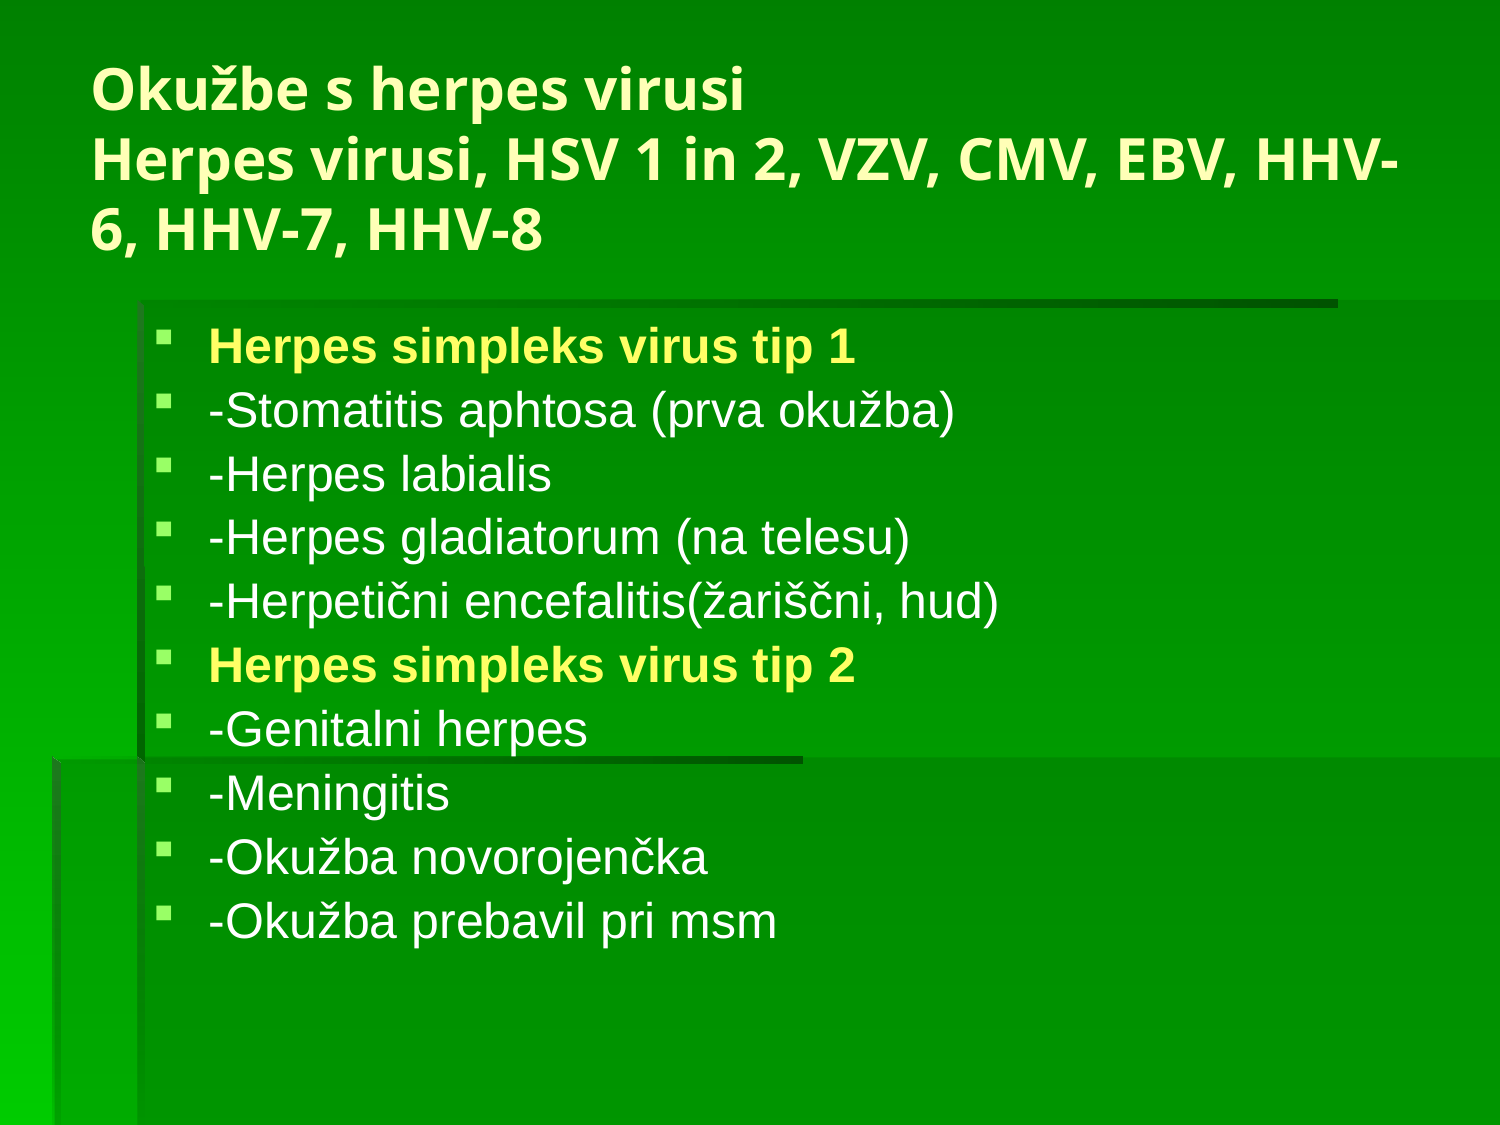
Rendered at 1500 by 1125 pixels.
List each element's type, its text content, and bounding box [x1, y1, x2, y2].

list Herpes simpleks virus tip 1 -Stomatitis aphtosa (prva okužba) -Herpes labialis -Herpes gladiatorum (na telesu) -Herpetični encefalitis(žariščni, hud) Herpes simpleks virus tip 2 -Genitalni herpes -Meningitis -Okužba novorojenčka -Okužba prebavil pri msm [137, 312, 1451, 1000]
title Okužbe s herpes virusi Herpes virusi, HSV 1 in 2, VZV, CMV, EBV, HHV-6, HHV-7, HHV-8 [75, 40, 1451, 275]
